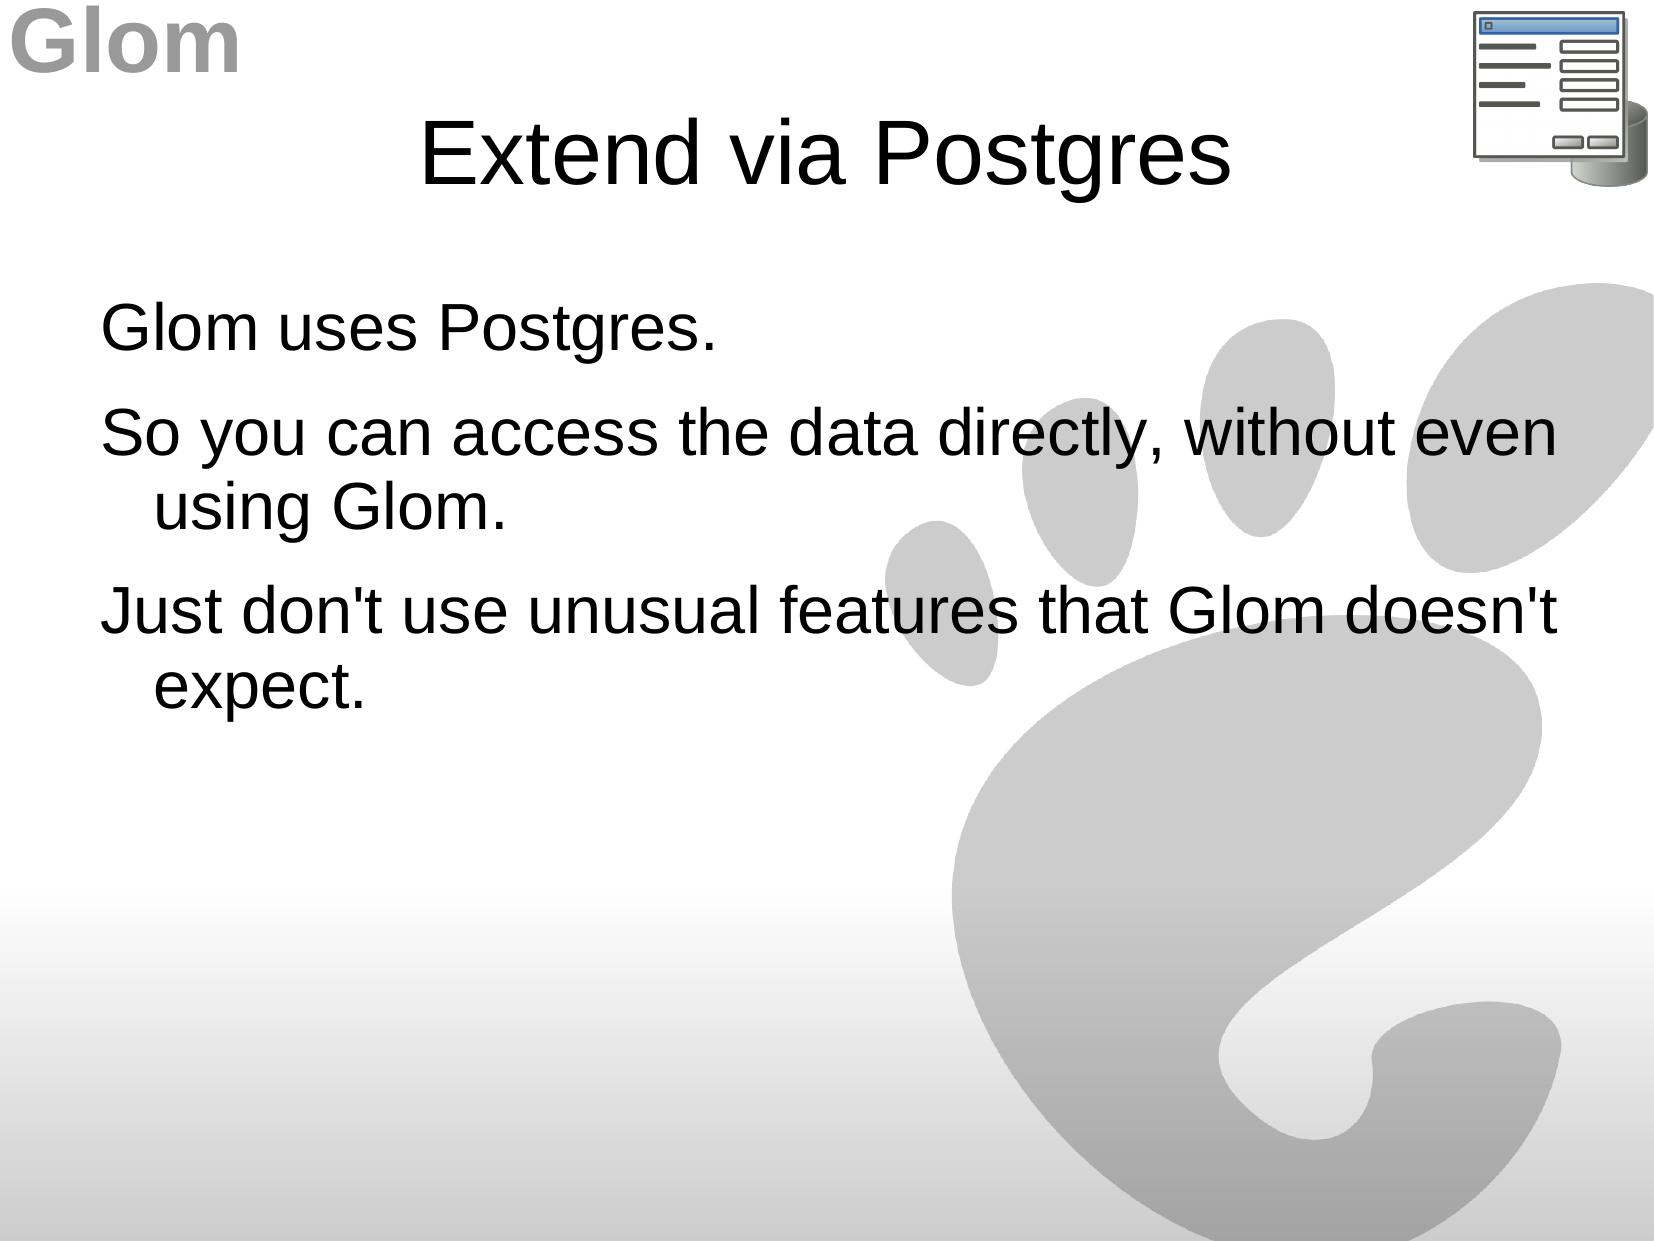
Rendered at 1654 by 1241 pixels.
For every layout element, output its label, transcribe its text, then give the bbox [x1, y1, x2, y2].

picture [1473, 11, 1648, 187]
list Glom uses Postgres. So you can access the data directly, without even using Glom. Just don't use unusual features that Glom doesn't expect. [82, 290, 1571, 1094]
title Extend via Postgres [82, 56, 1571, 250]
picture [885, 283, 1654, 1241]
